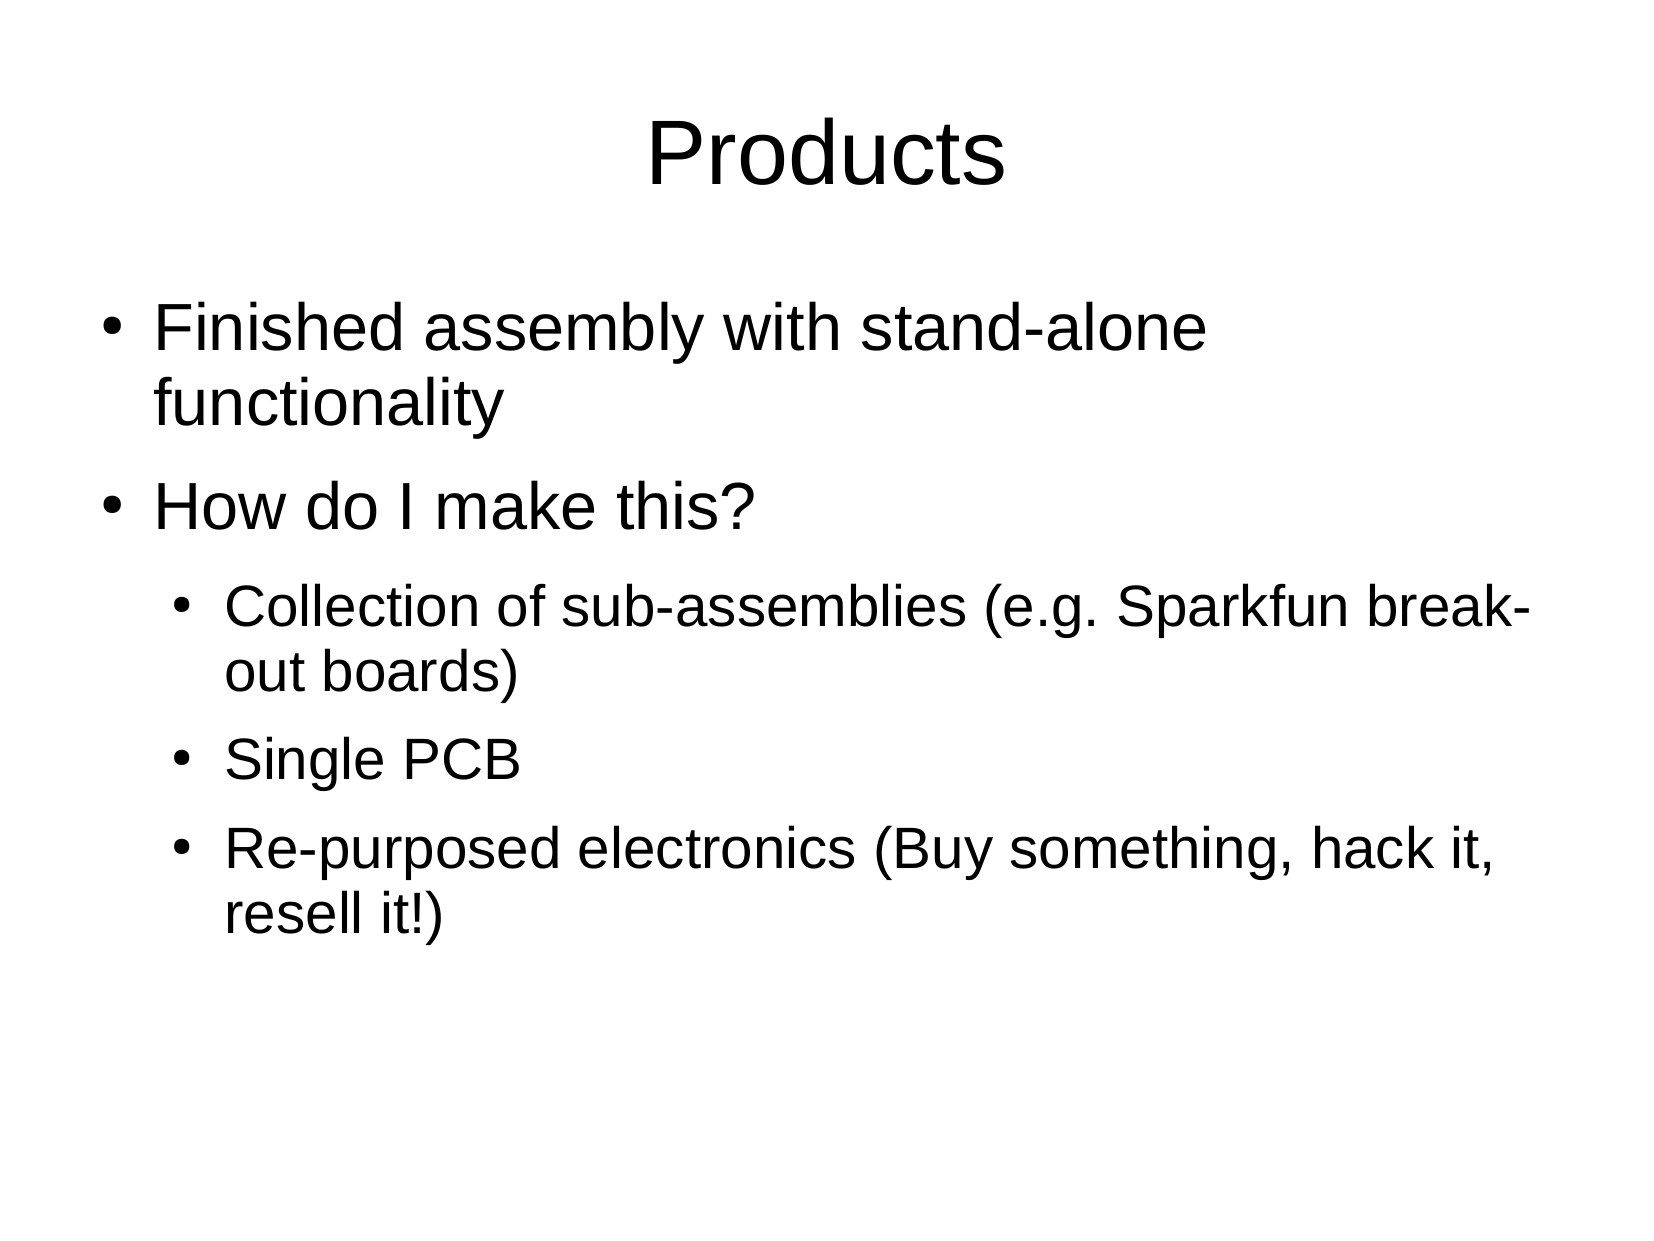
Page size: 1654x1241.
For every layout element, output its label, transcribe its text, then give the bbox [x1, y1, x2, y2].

list Finished assembly with stand-alone functionality How do I make this? Collection of sub-assemblies (e.g. Sparkfun break-out boards) Single PCB Re-purposed electronics (Buy something, hack it, resell it!) [82, 290, 1571, 1109]
title Products [82, 49, 1571, 257]
